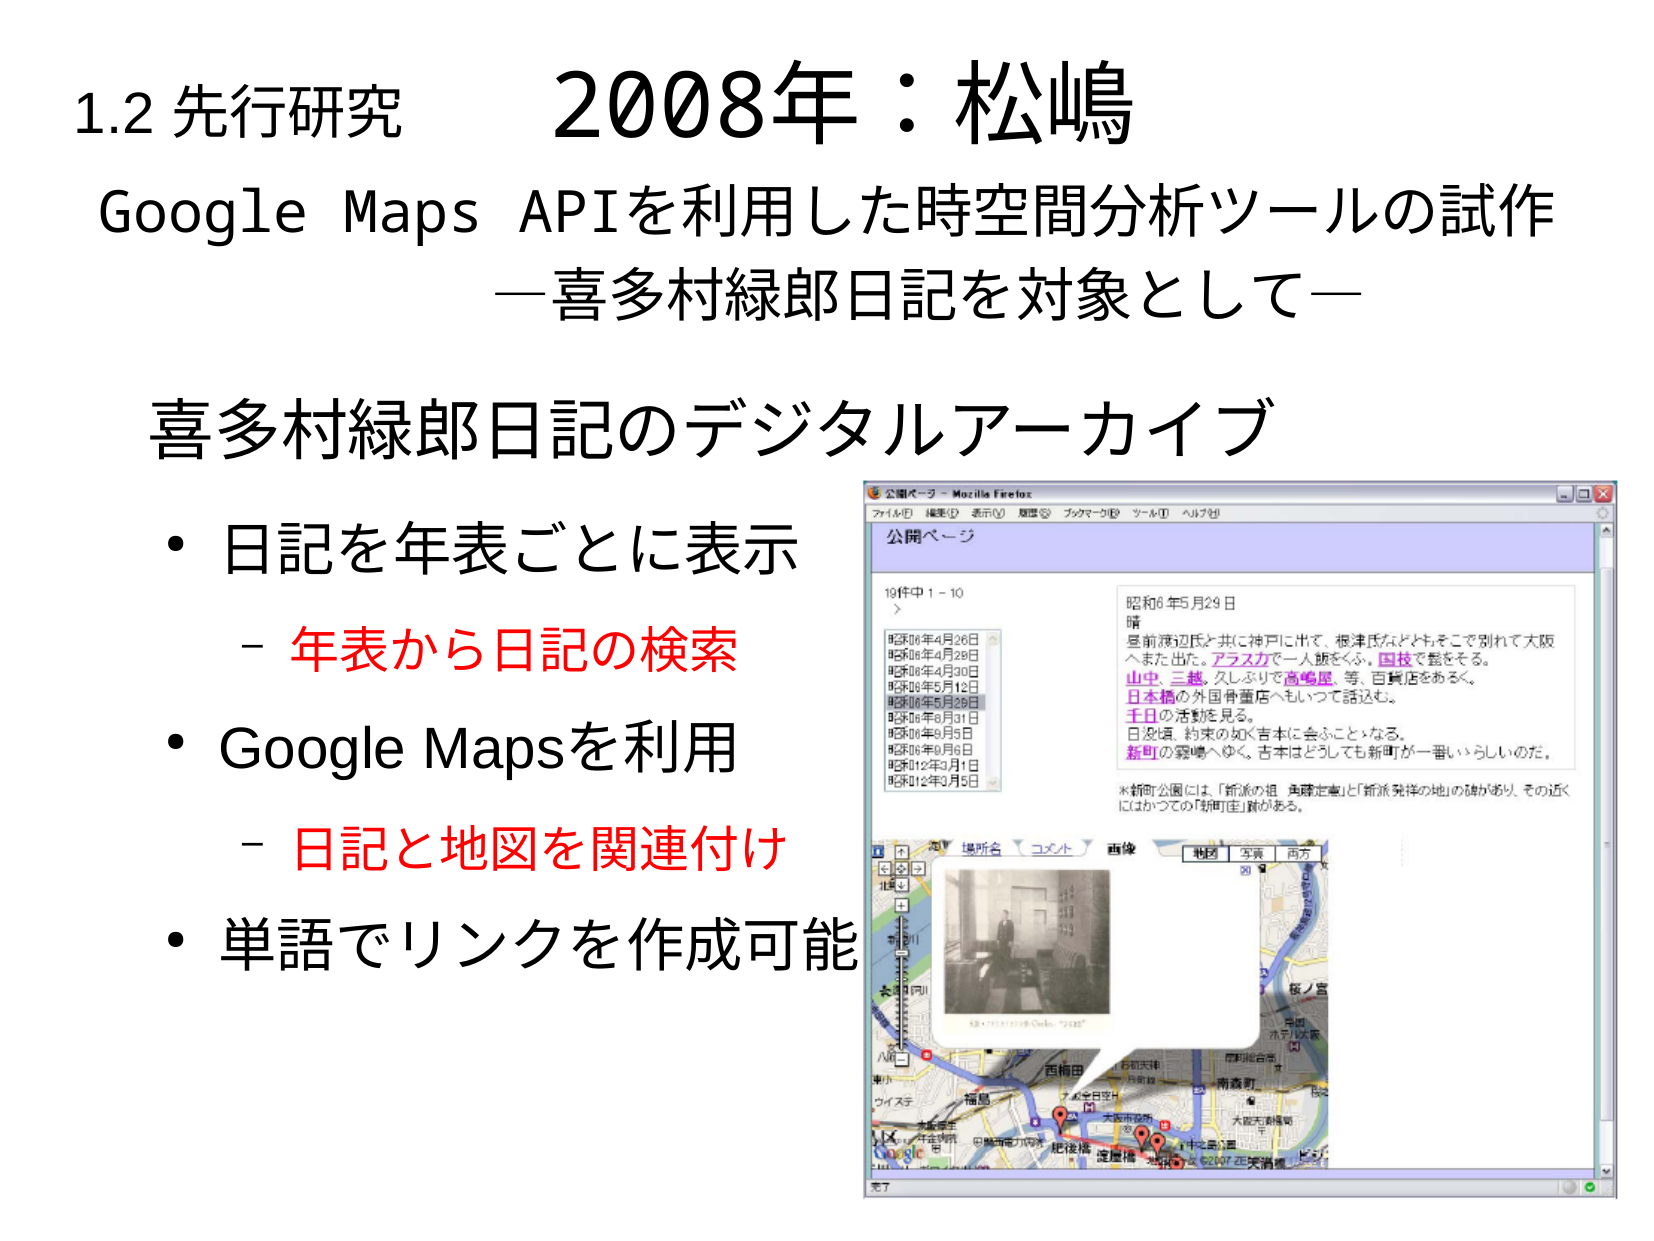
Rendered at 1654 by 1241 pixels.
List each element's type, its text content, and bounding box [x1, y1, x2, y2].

title 2008年：松嶋 Google Maps APIを利用した時空間分析ツールの試作 ―喜多村緑郎日記を対象として― [82, 78, 1571, 287]
list 喜多村緑郎日記のデジタルアーカイブ 日記を年表ごとに表示 年表から日記の検索 Google Mapsを利用 日記と地図を関連付け 単語でリンクを作成可能 [76, 272, 1565, 1091]
picture [856, 472, 1625, 1211]
text_box 1.2 先行研究 [59, 59, 443, 139]
